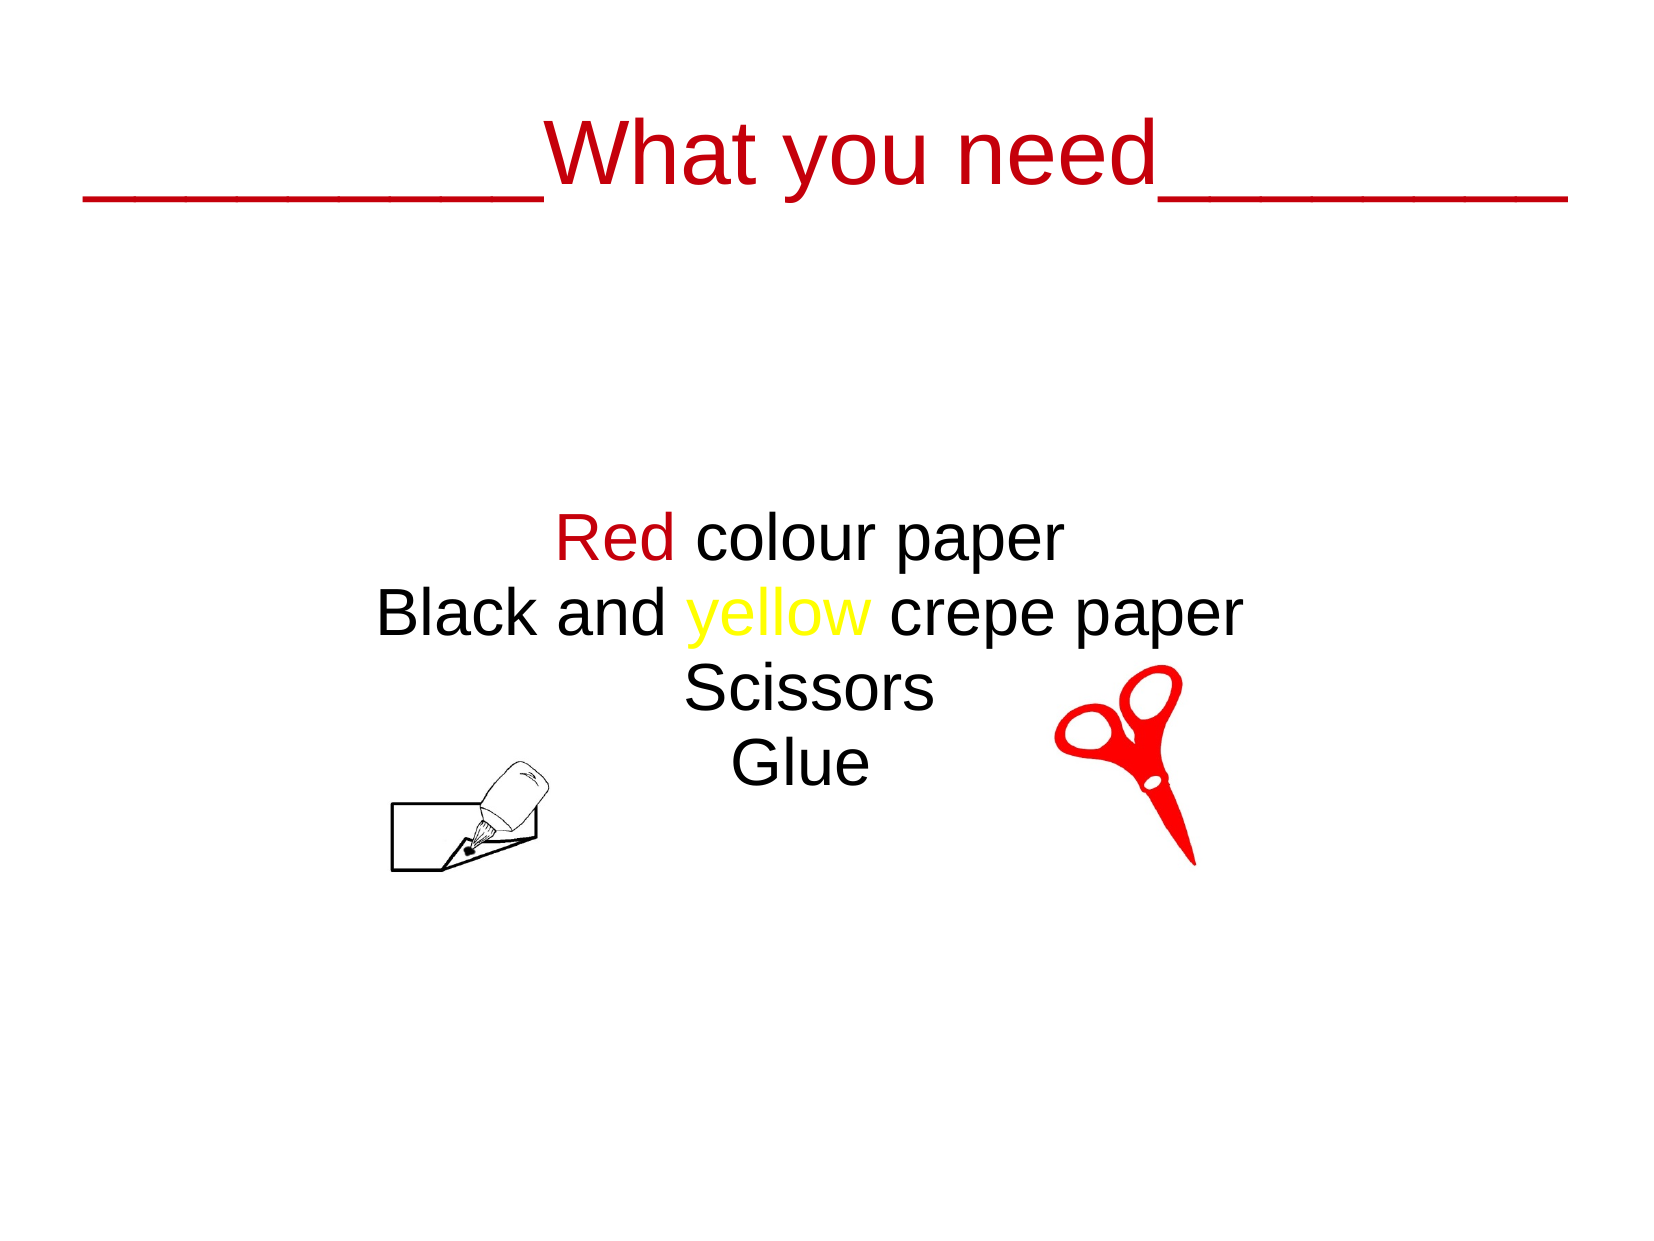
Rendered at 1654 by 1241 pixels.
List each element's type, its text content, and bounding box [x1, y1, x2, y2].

picture [980, 649, 1297, 887]
picture [310, 744, 626, 933]
subtitle Red colour paper Black and yellow crepe paper Scissors Glue [82, 290, 1538, 1010]
title _________What you need________ [82, 49, 1571, 257]
